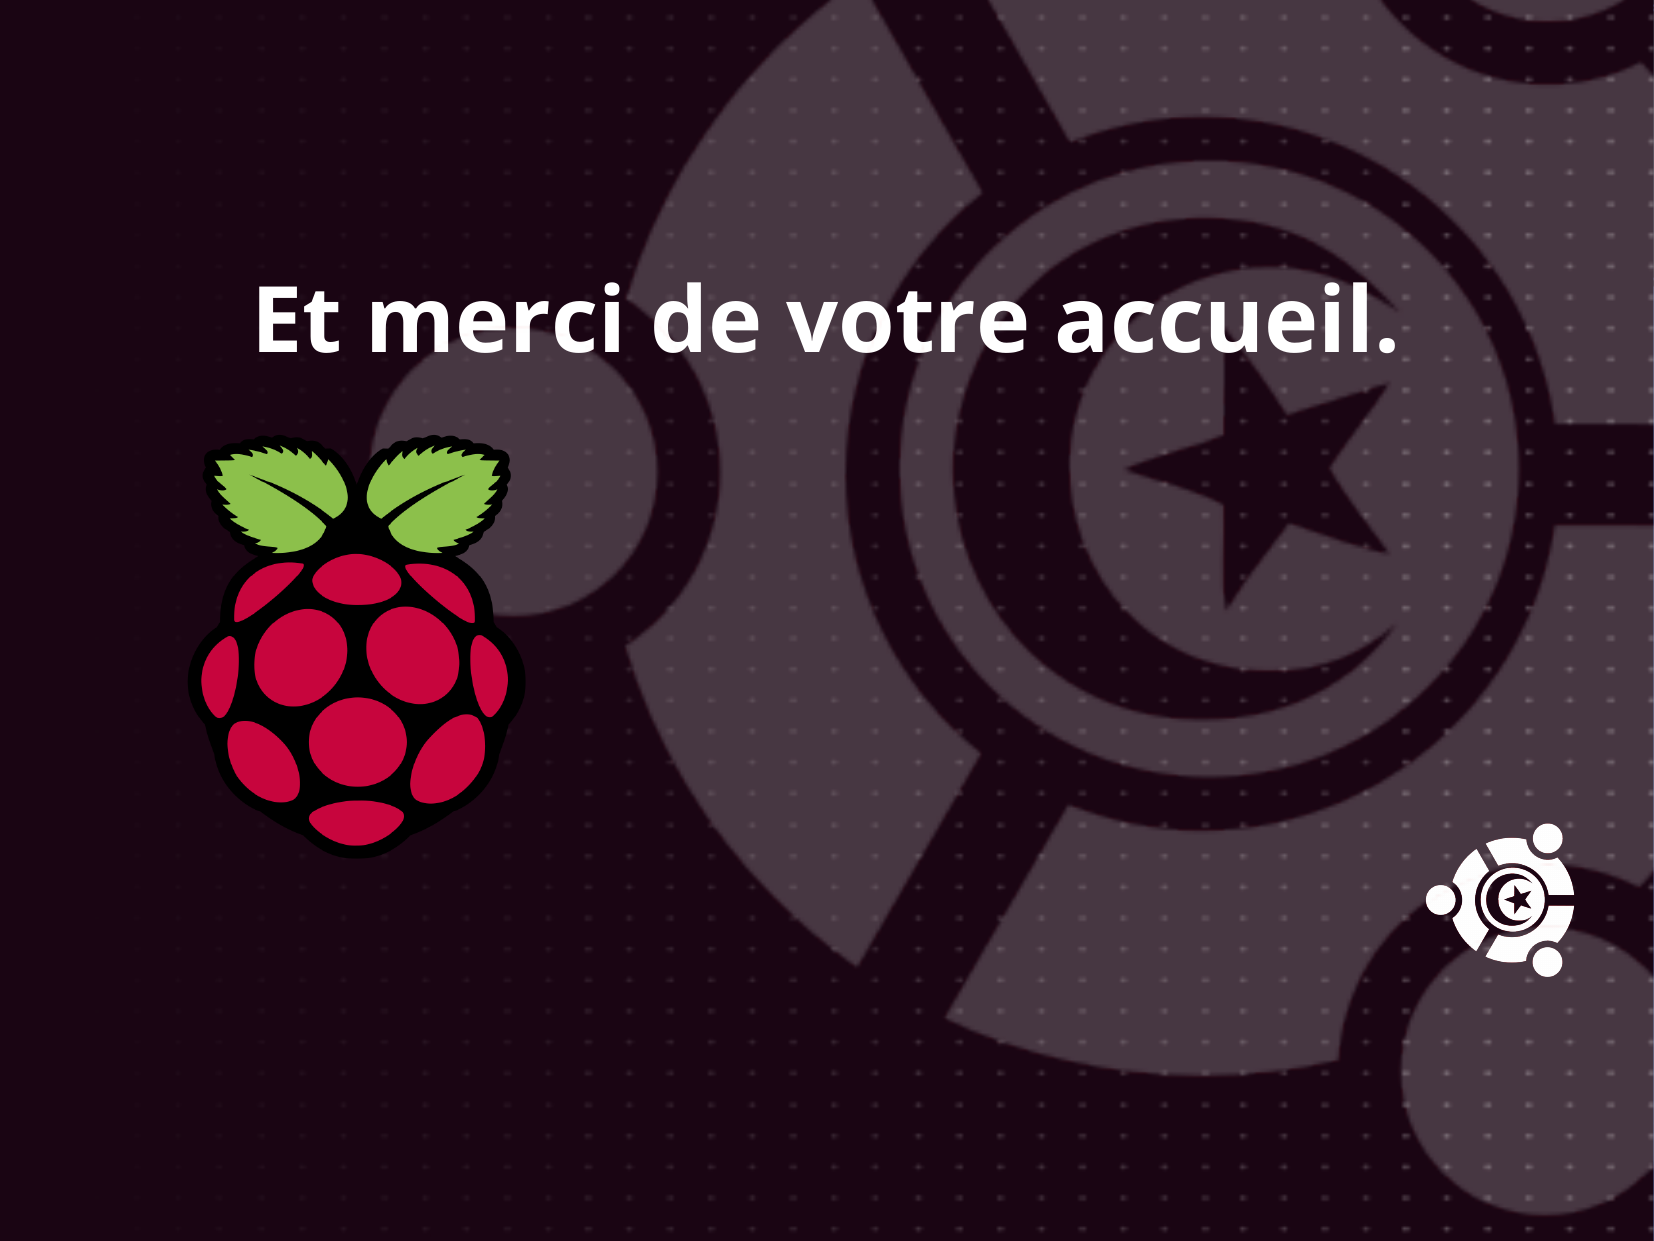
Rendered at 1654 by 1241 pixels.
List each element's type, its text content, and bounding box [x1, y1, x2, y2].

subtitle Et merci de votre accueil. [82, 49, 345, 1109]
picture [0, 0, 1654, 1241]
